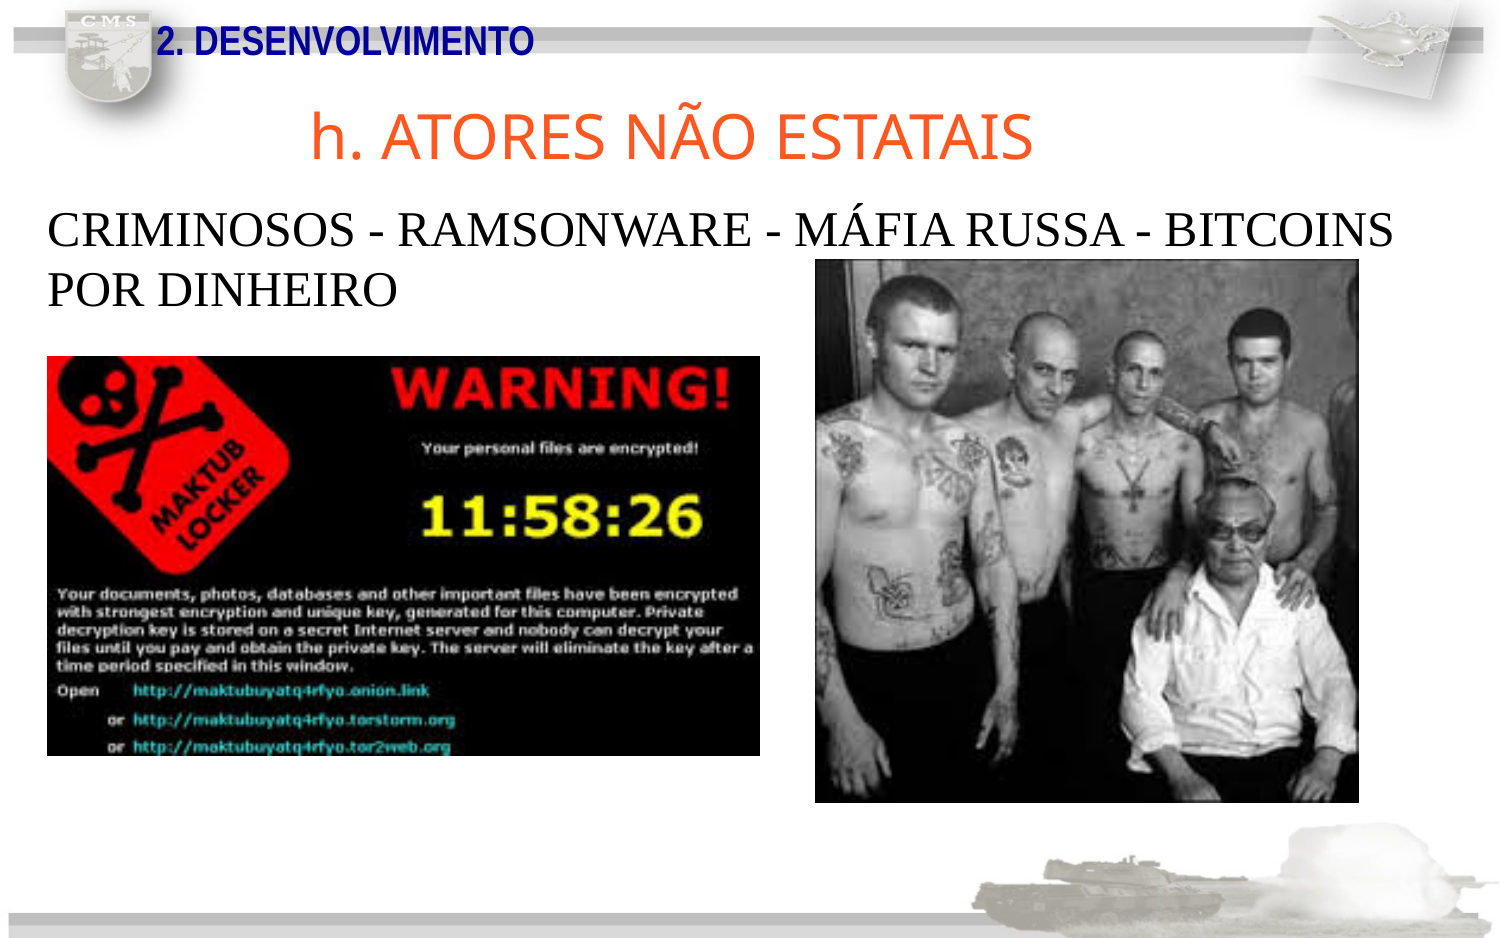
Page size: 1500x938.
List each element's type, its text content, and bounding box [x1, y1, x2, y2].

text_box CRIMINOSOS - RAMSONWARE - MÁFIA RUSSA - BITCOINS POR DINHEIRO [33, 189, 1410, 315]
text_box h. ATORES NÃO ESTATAIS [295, 89, 1140, 178]
picture [0, 0, 1500, 938]
text_box 2. DESENVOLVIMENTO [141, 6, 1500, 122]
